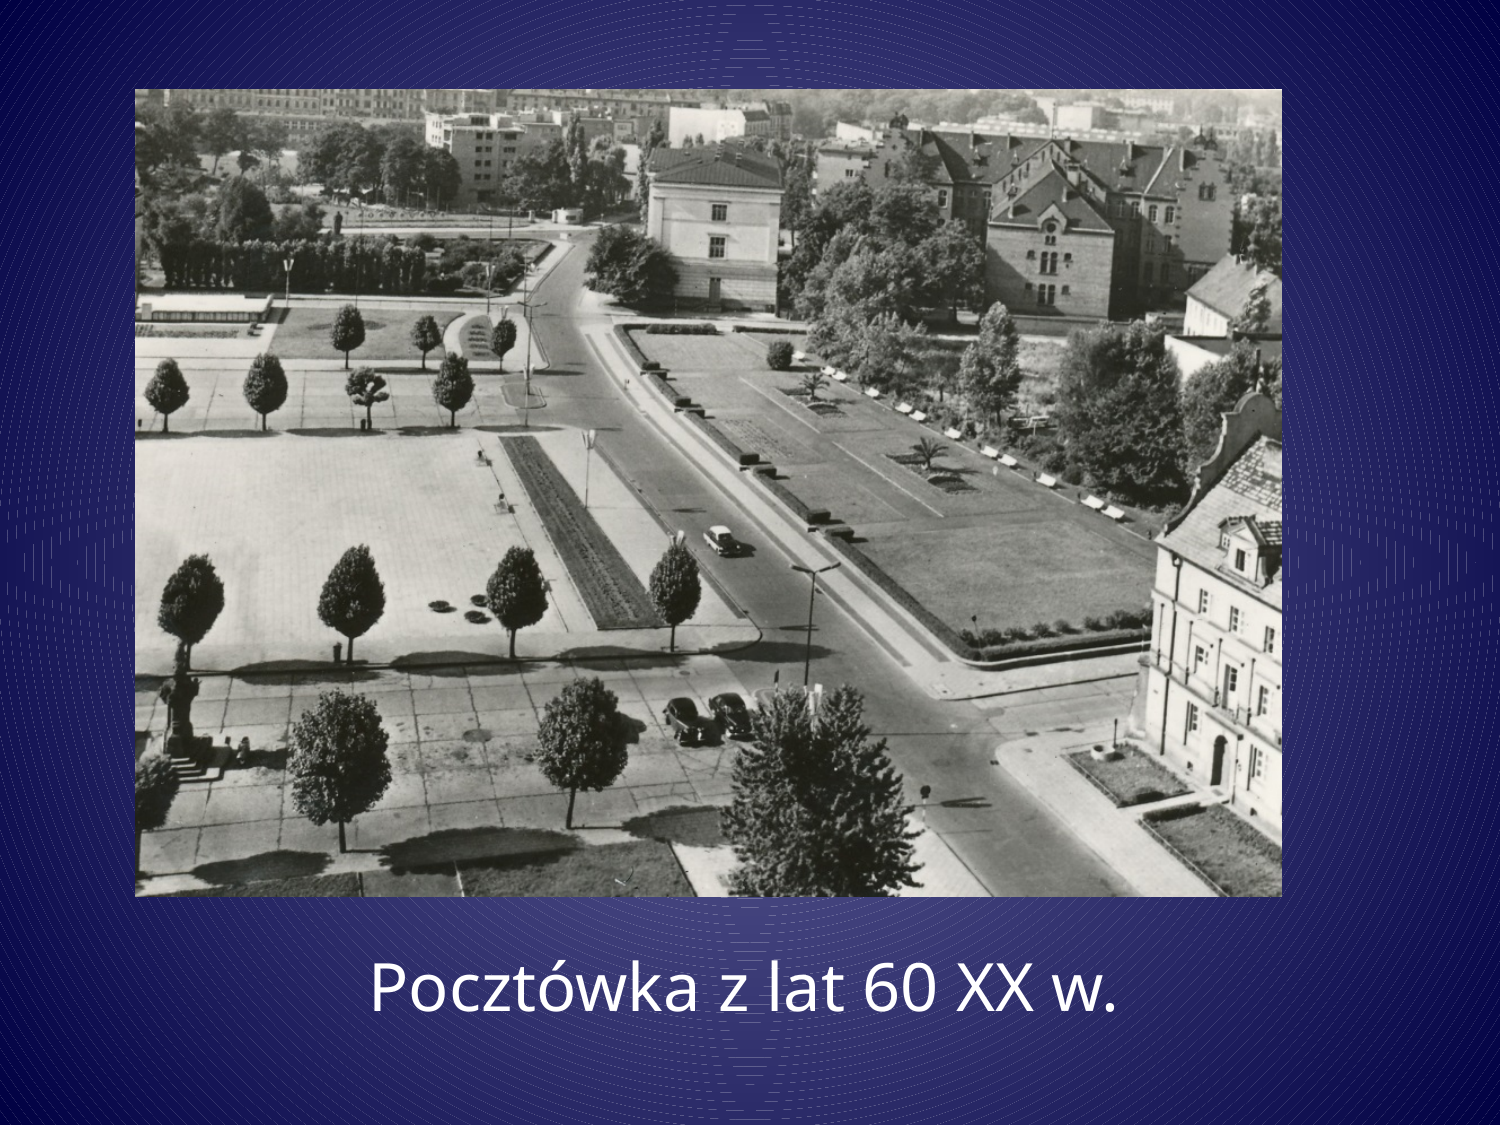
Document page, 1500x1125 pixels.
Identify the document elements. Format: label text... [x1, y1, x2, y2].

title Pocztówka z lat 60 XX w. [218, 937, 1270, 1125]
picture [135, 90, 1282, 897]
